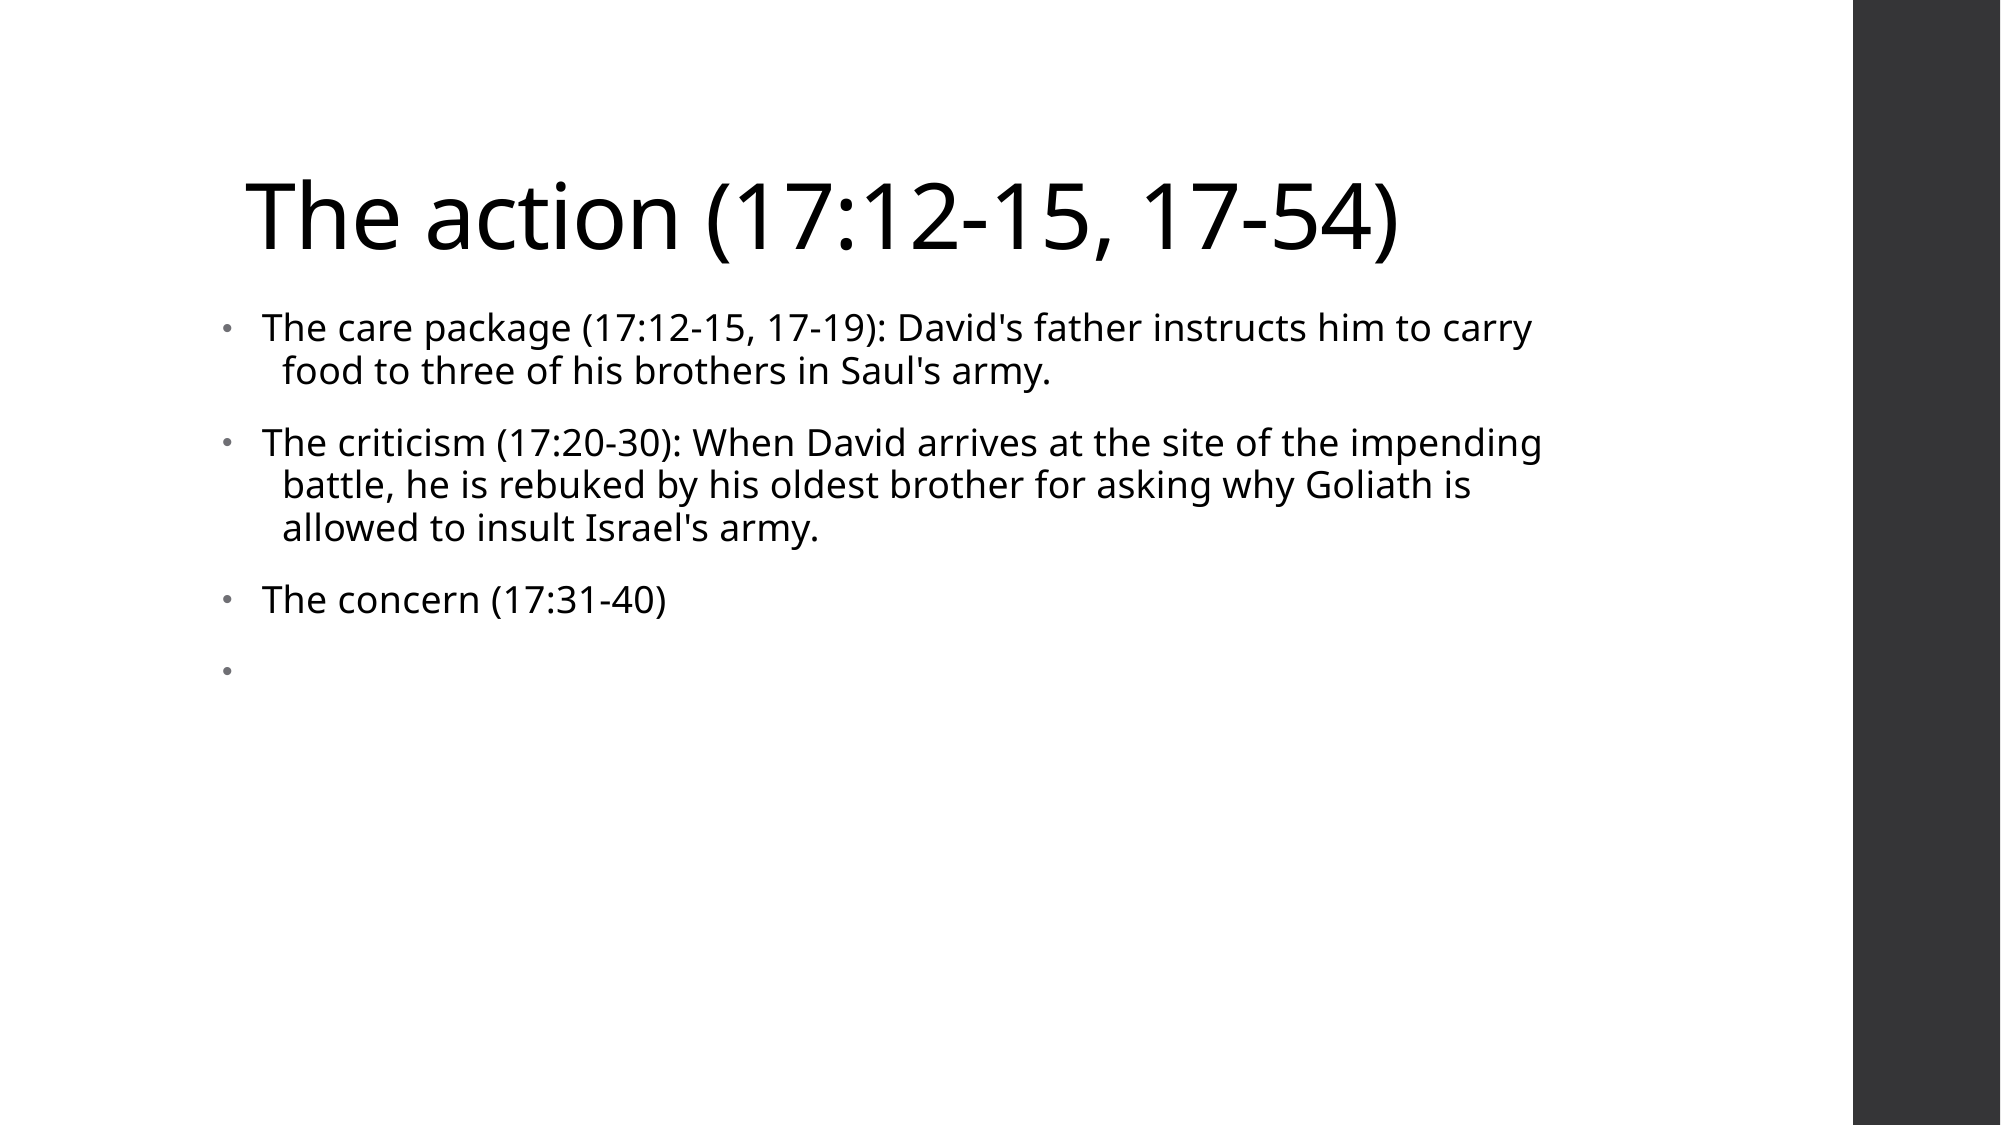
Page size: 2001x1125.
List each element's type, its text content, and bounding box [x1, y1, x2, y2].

list The care package (17:12-15, 17-19): David's father instructs him to carry food to three of his brothers in Saul's army. The criticism (17:20-30): When David arrives at the site of the impending battle, he is rebuked by his oldest brother for asking why Goliath is allowed to insult Israel's army. The concern (17:31-40) [206, 299, 1617, 1014]
title The action (17:12-15, 17-54) [206, 60, 1797, 278]
